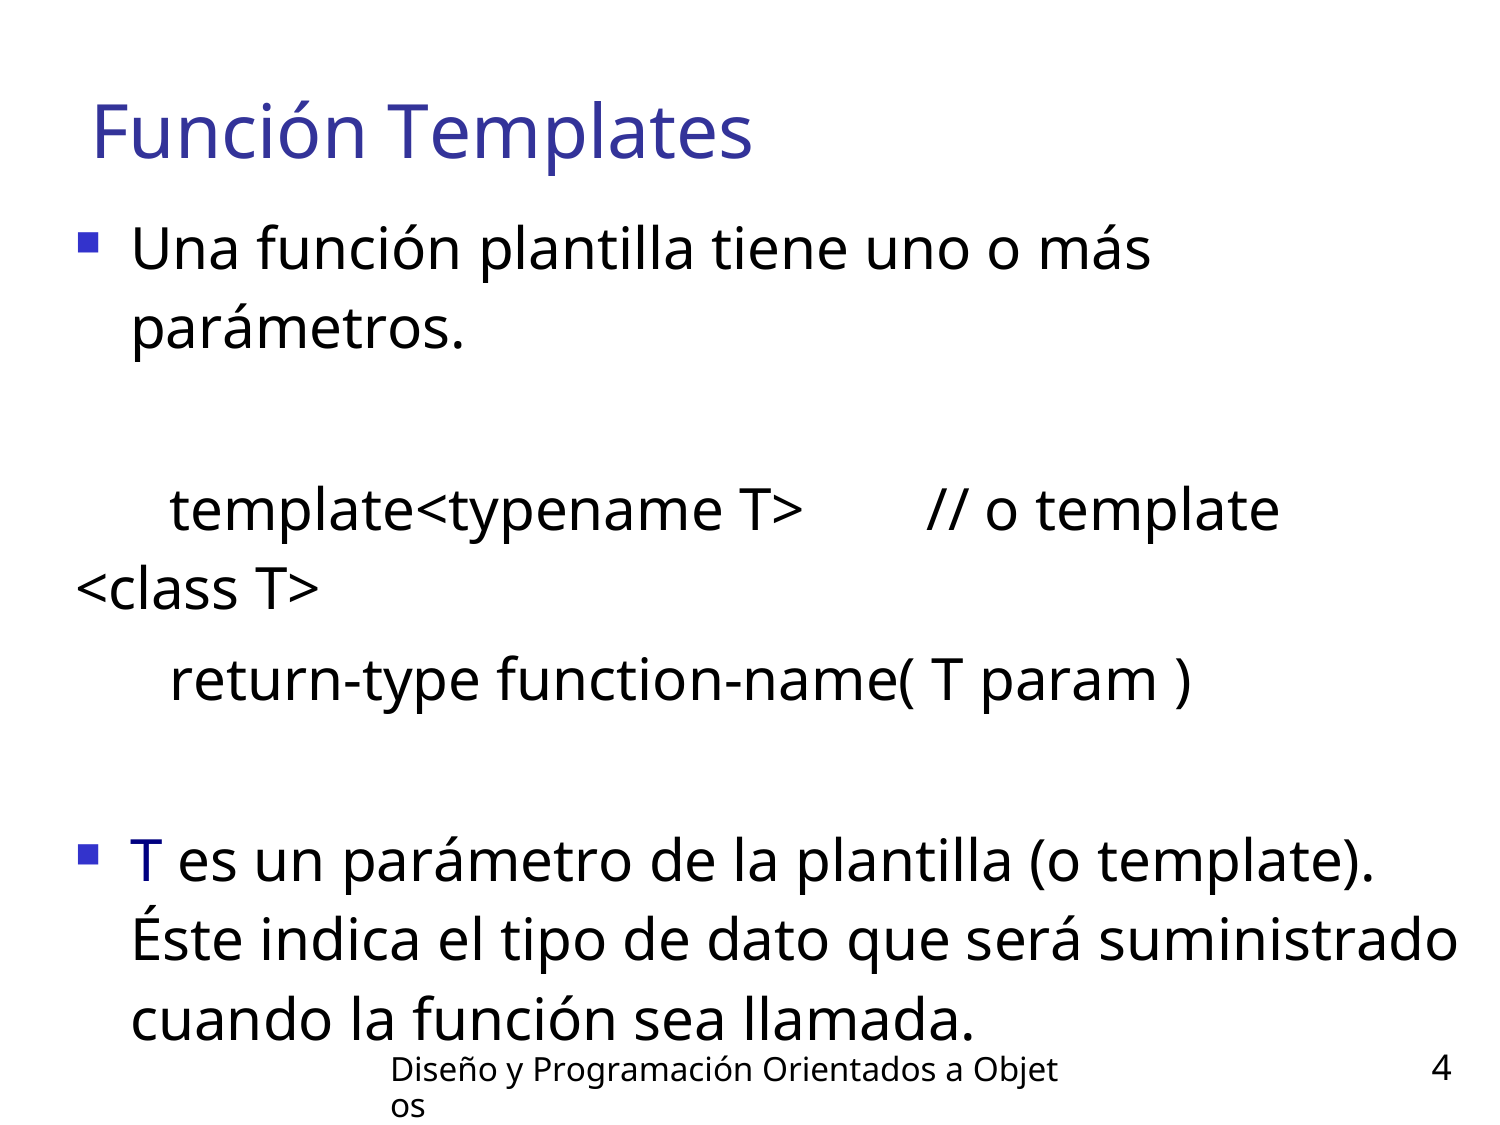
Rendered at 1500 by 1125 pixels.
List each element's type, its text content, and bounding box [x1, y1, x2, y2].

title Función Templates [75, 10, 1466, 188]
list Una función plantilla tiene uno o más parámetros. template<typename T> // o template <class T> return-type function-name( T param )‏ T es un parámetro de la plantilla (o template). Éste indica el tipo de dato que será suministrado cuando la función sea llamada. Para más de un tipo usar: template<typename T1, typename T2> [75, 207, 1462, 1082]
